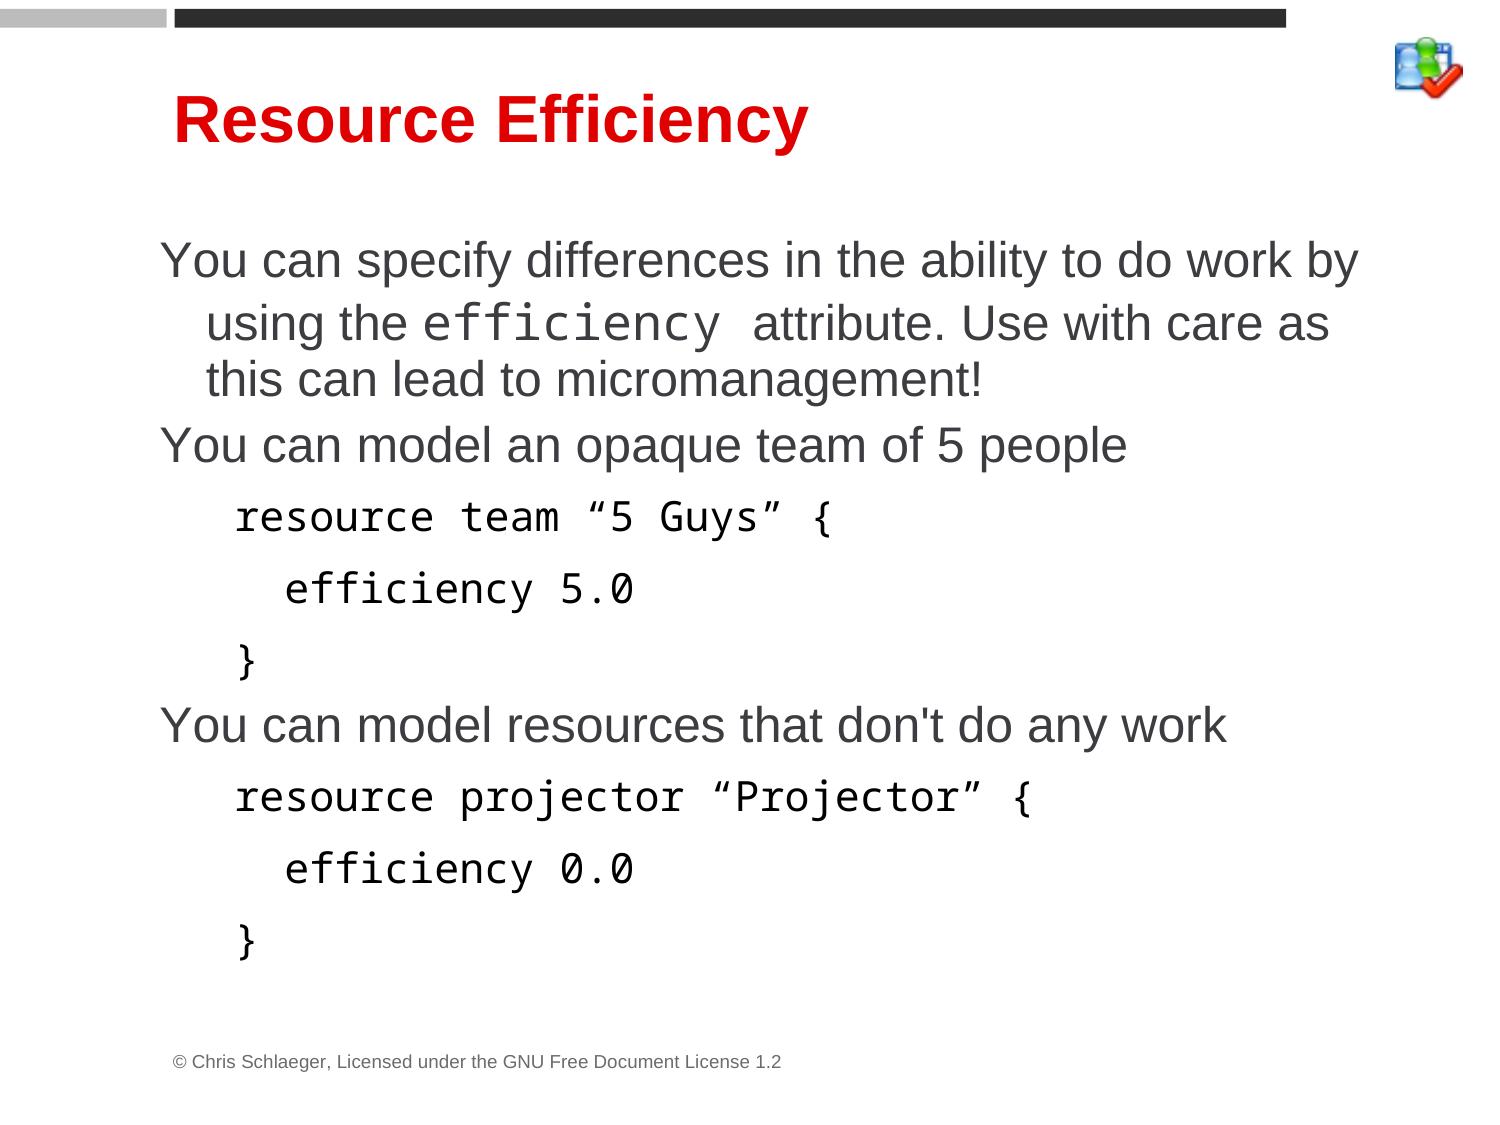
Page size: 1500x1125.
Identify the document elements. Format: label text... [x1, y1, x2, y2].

list You can specify differences in the ability to do work by using the efficiency attribute. Use with care as this can lead to micromanagement! You can model an opaque team of 5 people resource team “5 Guys” { efficiency 5.0 } You can model resources that don't do any work resource projector “Projector” { efficiency 0.0 } [159, 234, 1395, 986]
title Resource Efficiency [173, 41, 1395, 205]
picture [1395, 37, 1463, 105]
